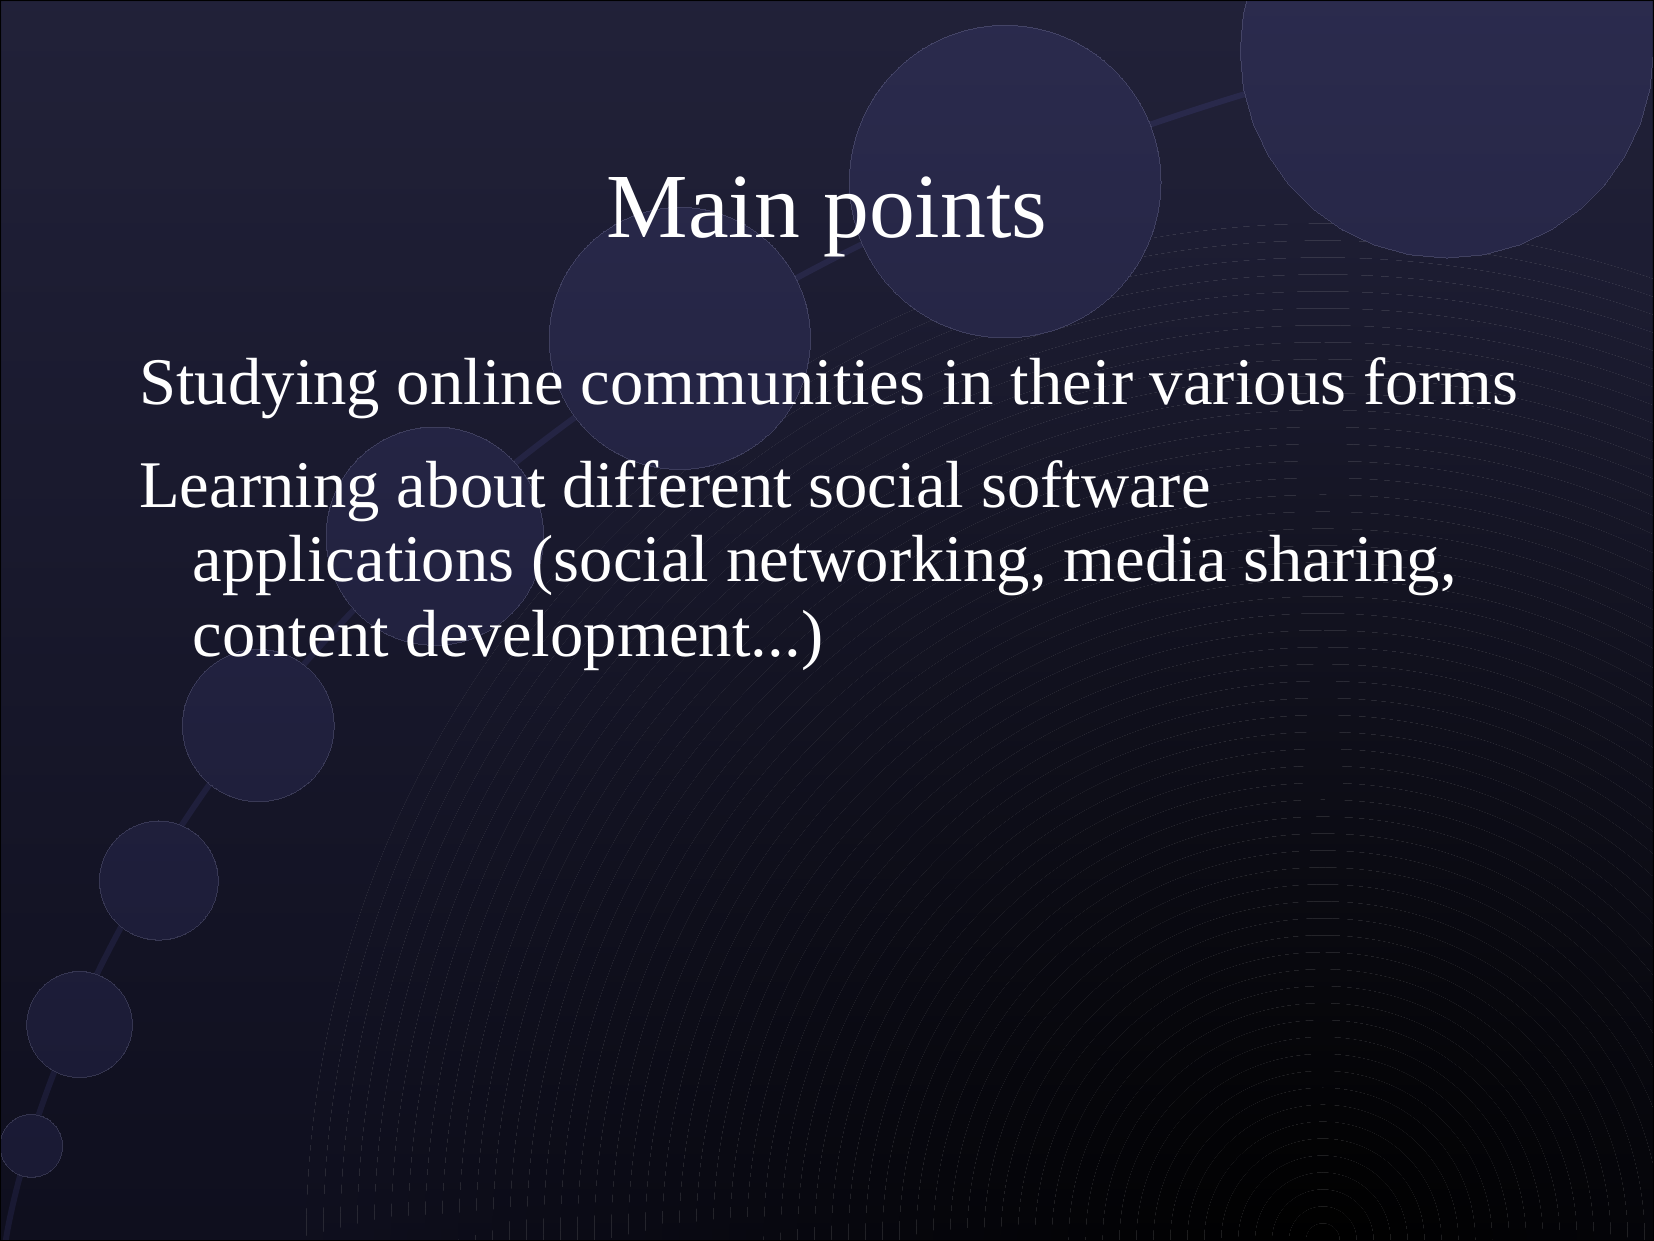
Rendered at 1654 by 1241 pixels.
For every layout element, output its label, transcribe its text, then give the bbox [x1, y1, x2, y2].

list Studying online communities in their various forms Learning about different social software applications (social networking, media sharing, content development...) [121, 344, 1534, 1127]
title Main points [121, 102, 1534, 311]
